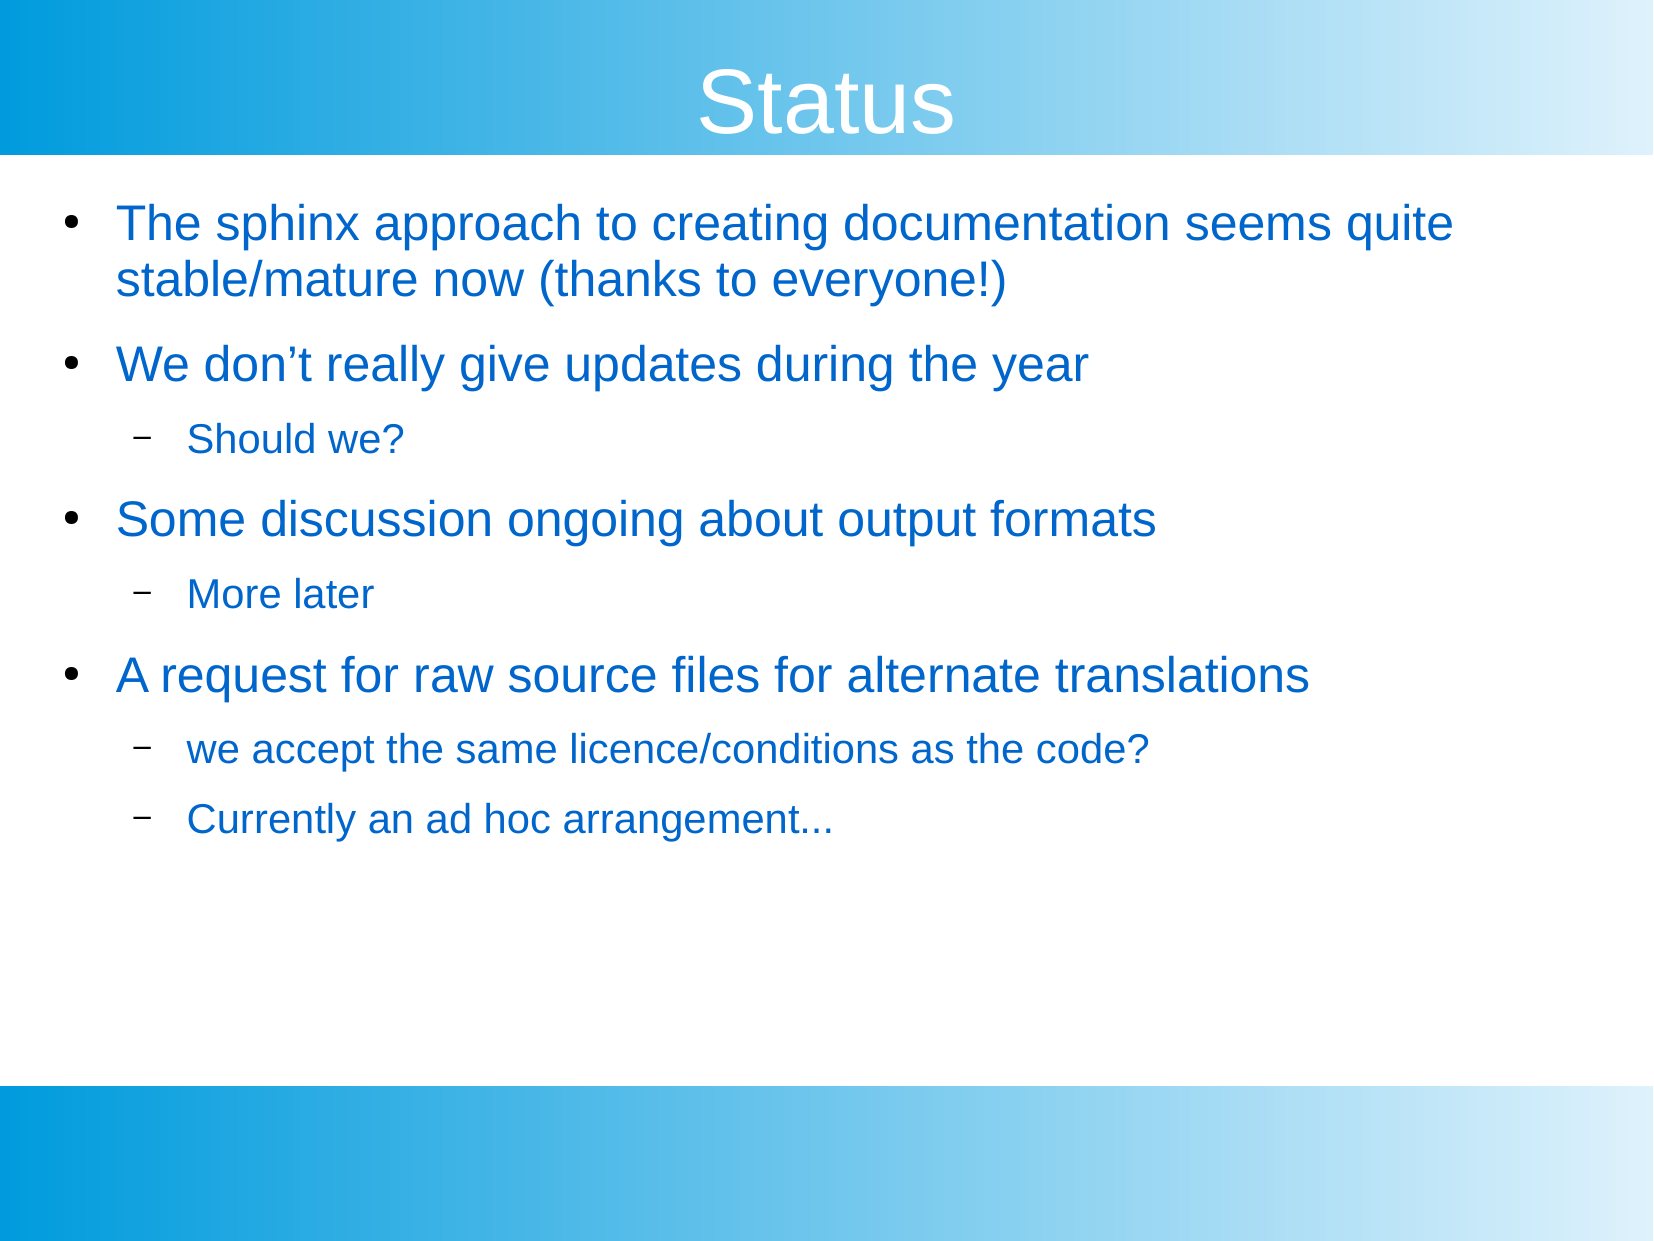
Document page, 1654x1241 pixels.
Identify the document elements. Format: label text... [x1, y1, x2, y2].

list The sphinx approach to creating documentation seems quite stable/mature now (thanks to everyone!) We don’t really give updates during the year Should we? Some discussion ongoing about output formats More later A request for raw source files for alternate translations we accept the same licence/conditions as the code? Currently an ad hoc arrangement... [45, 195, 1534, 1081]
title Status [82, 49, 1571, 155]
